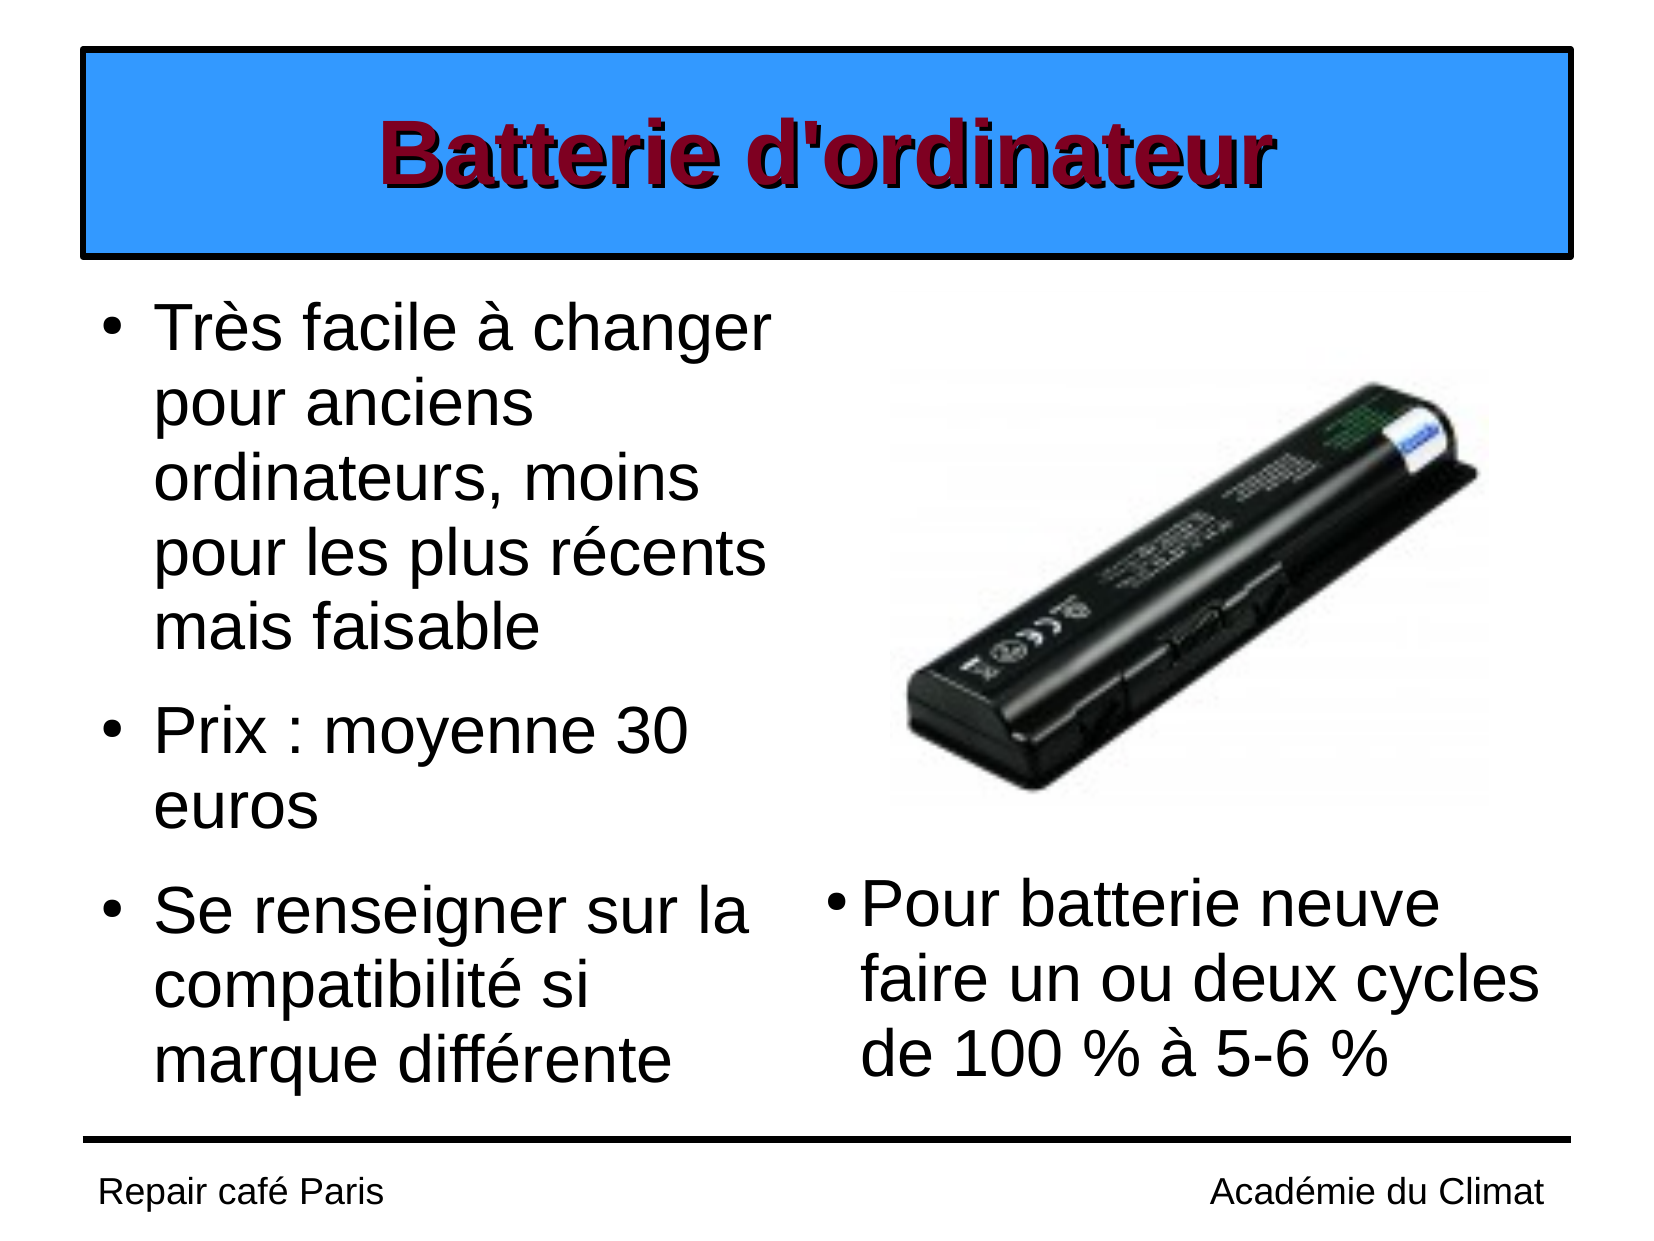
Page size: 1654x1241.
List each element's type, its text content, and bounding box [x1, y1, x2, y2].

text_box Repair café Paris Académie du Climat [82, 1163, 1571, 1221]
text_box Pour batterie neuve faire un ou deux cycles de 100 % à 5-6 % [810, 858, 1578, 1115]
picture [890, 290, 1489, 858]
list Très facile à changer pour anciens ordinateurs, moins pour les plus récents mais faisable Prix : moyenne 30 euros Se renseigner sur la compatibilité si marque différente [82, 290, 809, 1097]
title Batterie d'ordinateur [82, 49, 1571, 257]
